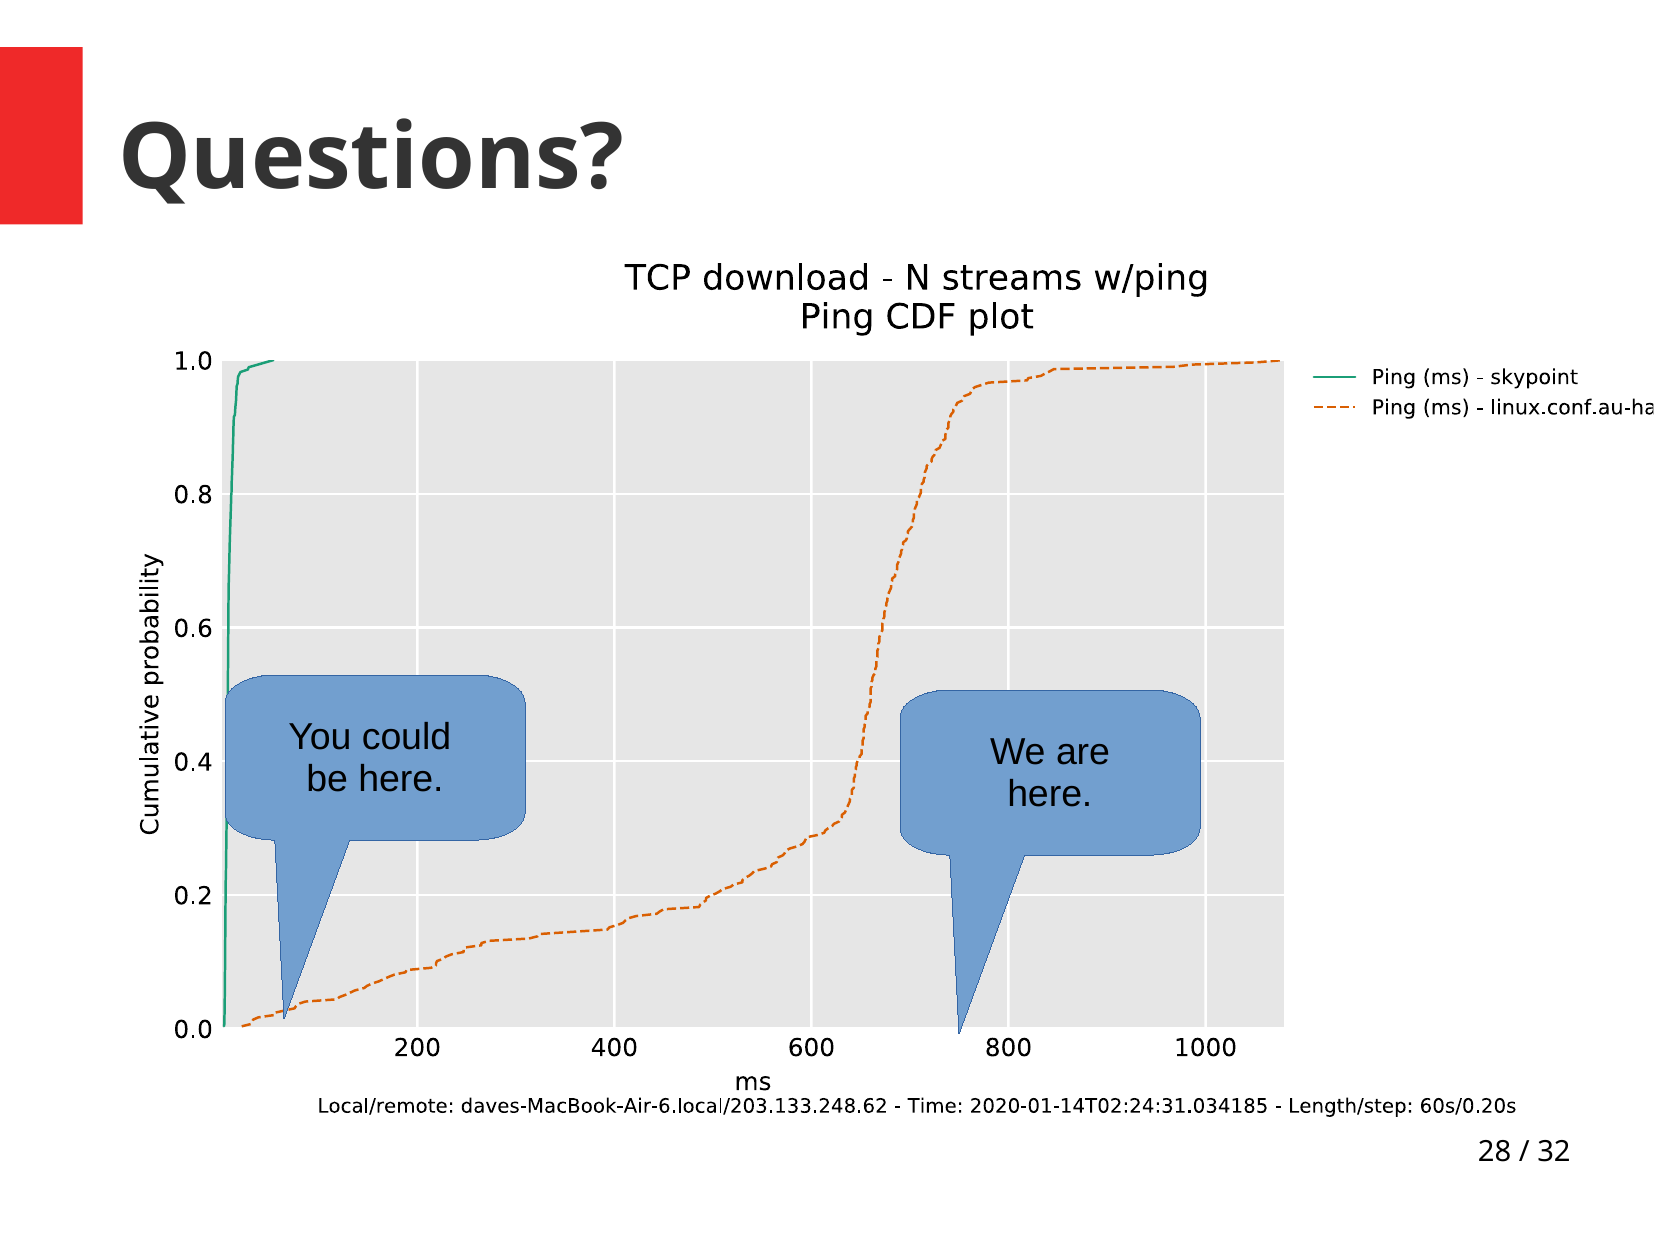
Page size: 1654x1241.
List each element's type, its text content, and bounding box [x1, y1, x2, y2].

text_box We are here. [900, 690, 1201, 1034]
text_box You could be here. [225, 675, 526, 1019]
picture [0, 255, 1654, 1126]
title Questions? [118, 49, 1571, 255]
